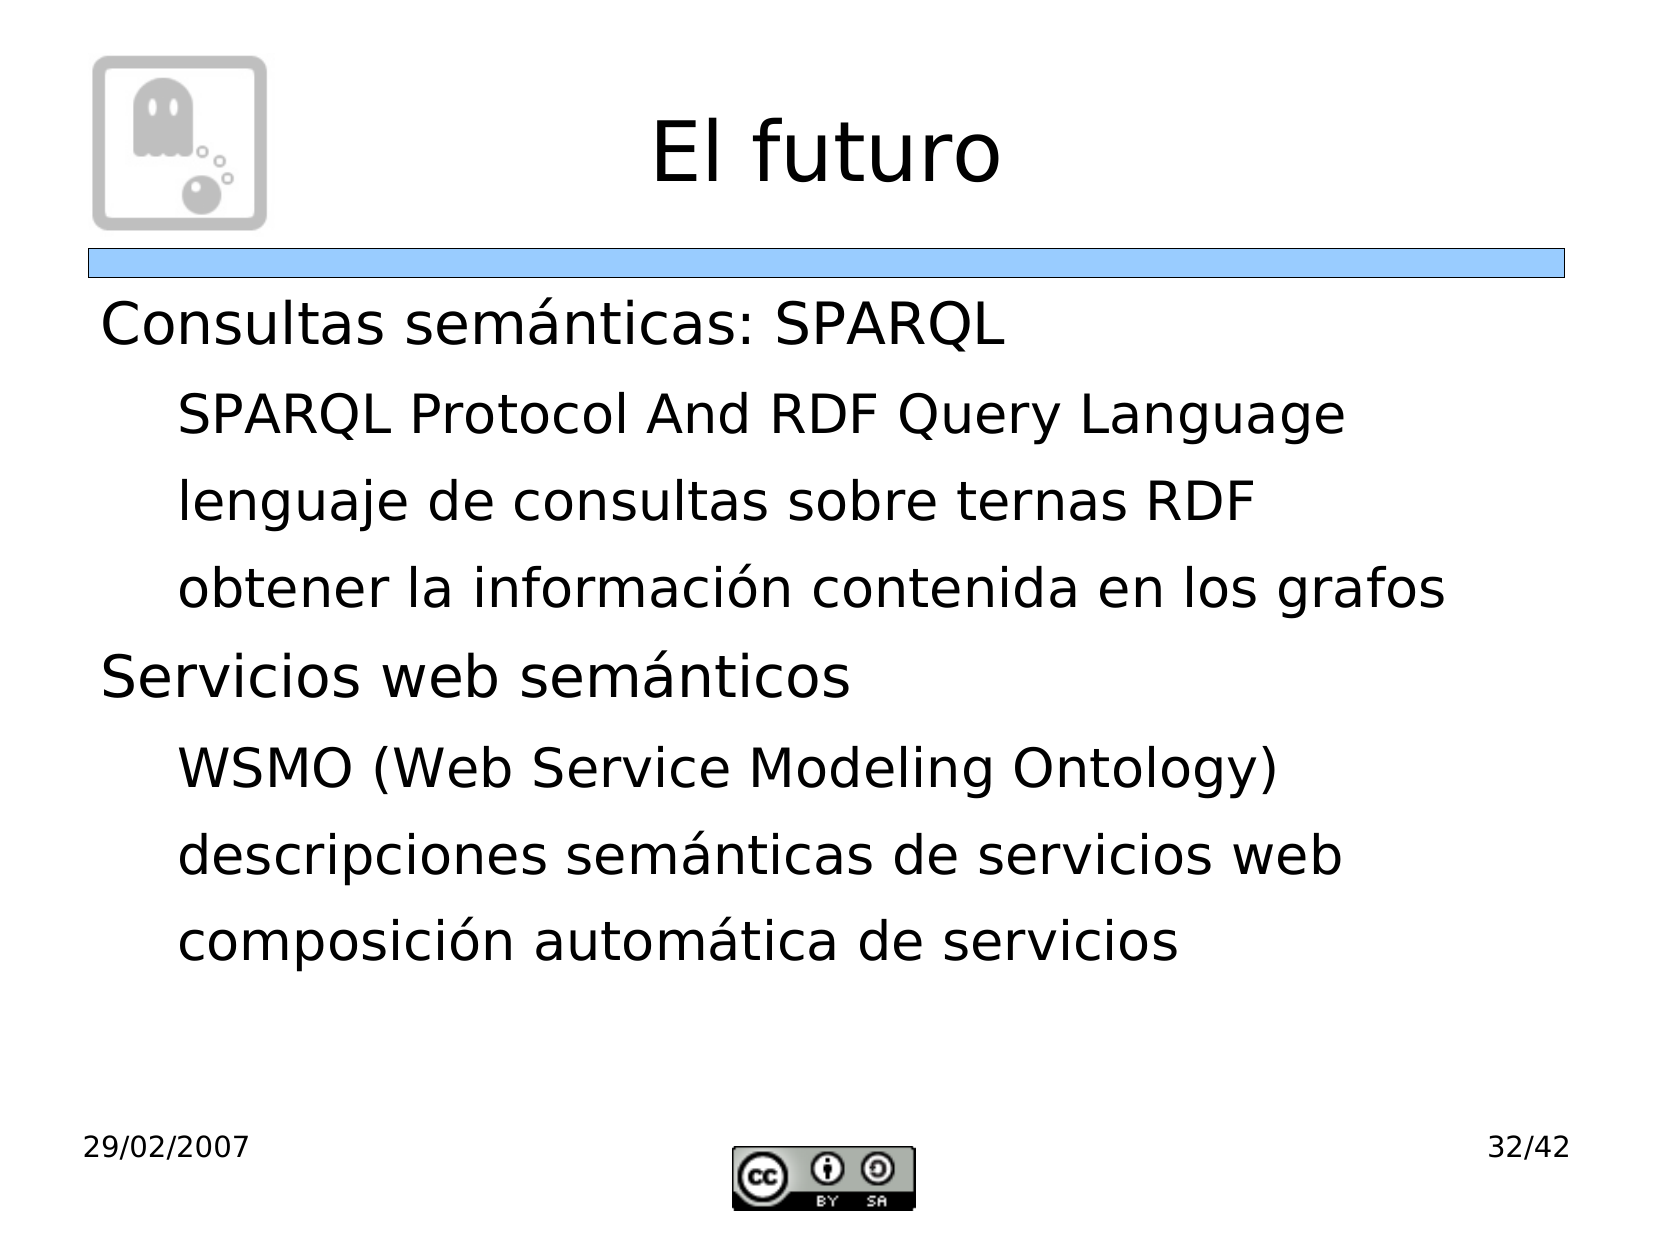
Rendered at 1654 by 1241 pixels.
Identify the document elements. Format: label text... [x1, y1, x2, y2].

title El futuro [82, 56, 1571, 250]
picture [732, 1146, 916, 1211]
list Consultas semánticas: SPARQL SPARQL Protocol And RDF Query Language lenguaje de consultas sobre ternas RDF obtener la información contenida en los grafos Servicios web semánticos WSMO (Web Service Modeling Ontology) descripciones semánticas de servicios web composición automática de servicios [82, 290, 1571, 1094]
